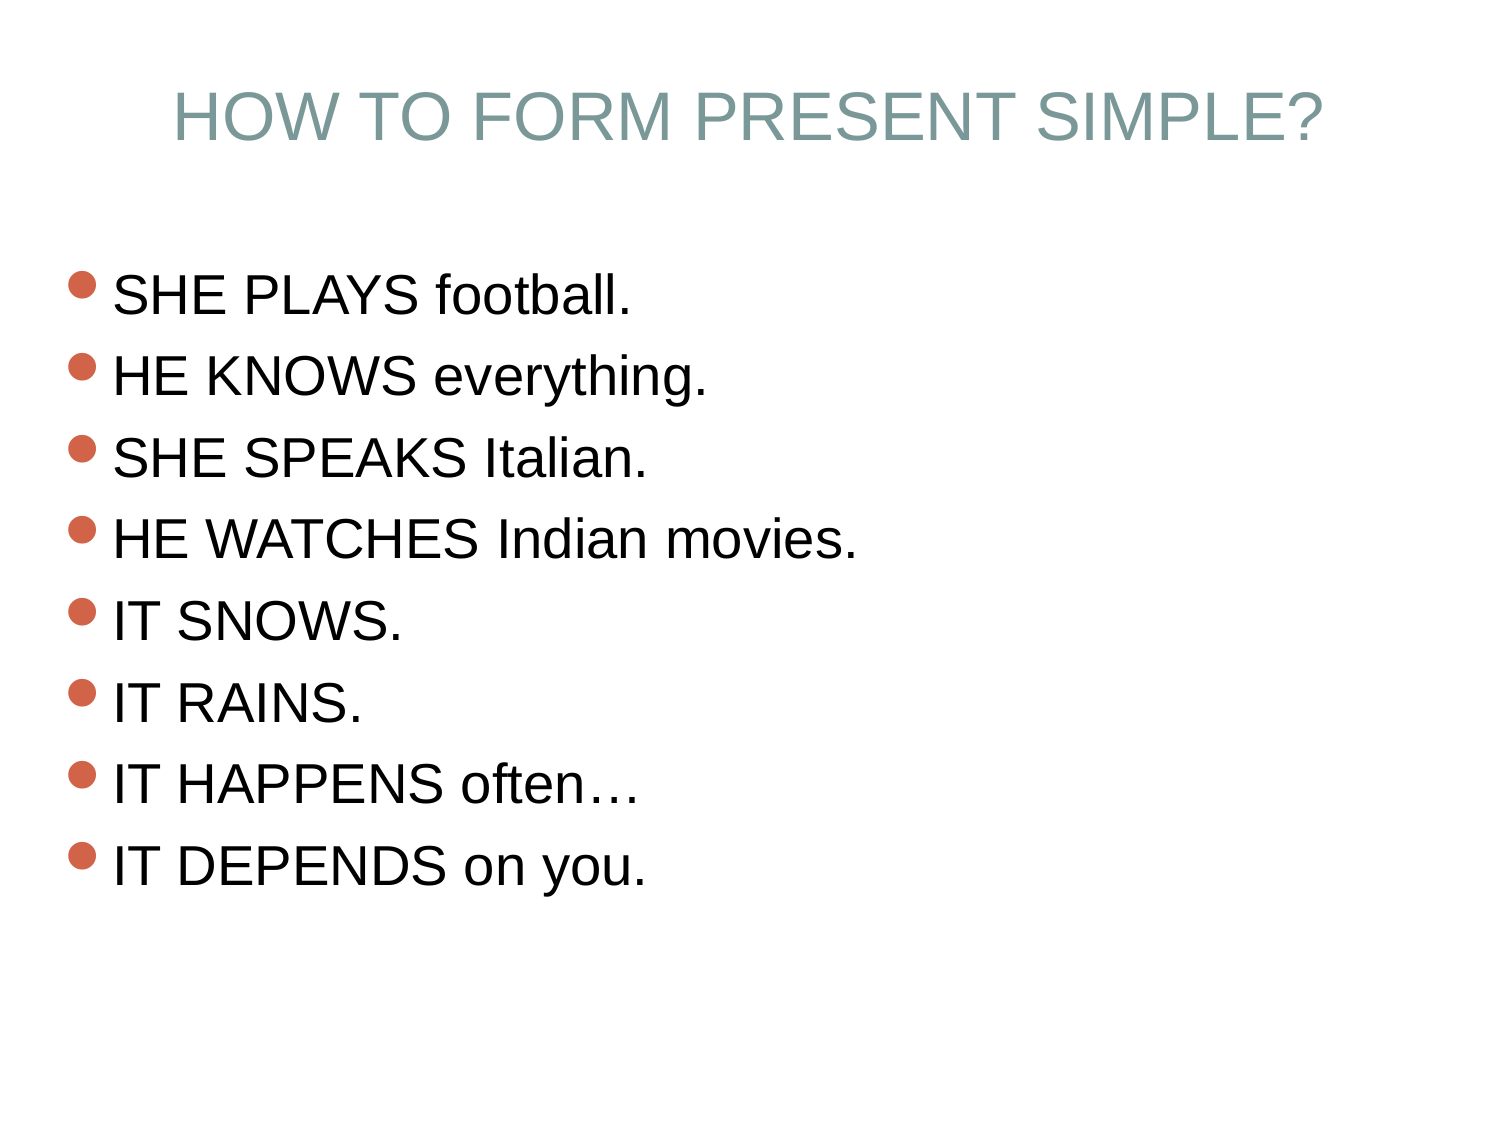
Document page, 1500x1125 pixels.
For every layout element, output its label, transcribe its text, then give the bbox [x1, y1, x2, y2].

title HOW TO FORM PRESENT SIMPLE? [49, 37, 1450, 162]
list SHE PLAYS football. HE KNOWS everything. SHE SPEAKS Italian. HE WATCHES Indian movies. IT SNOWS. IT RAINS. IT HAPPENS often… IT DEPENDS on you. [49, 250, 1445, 1001]
